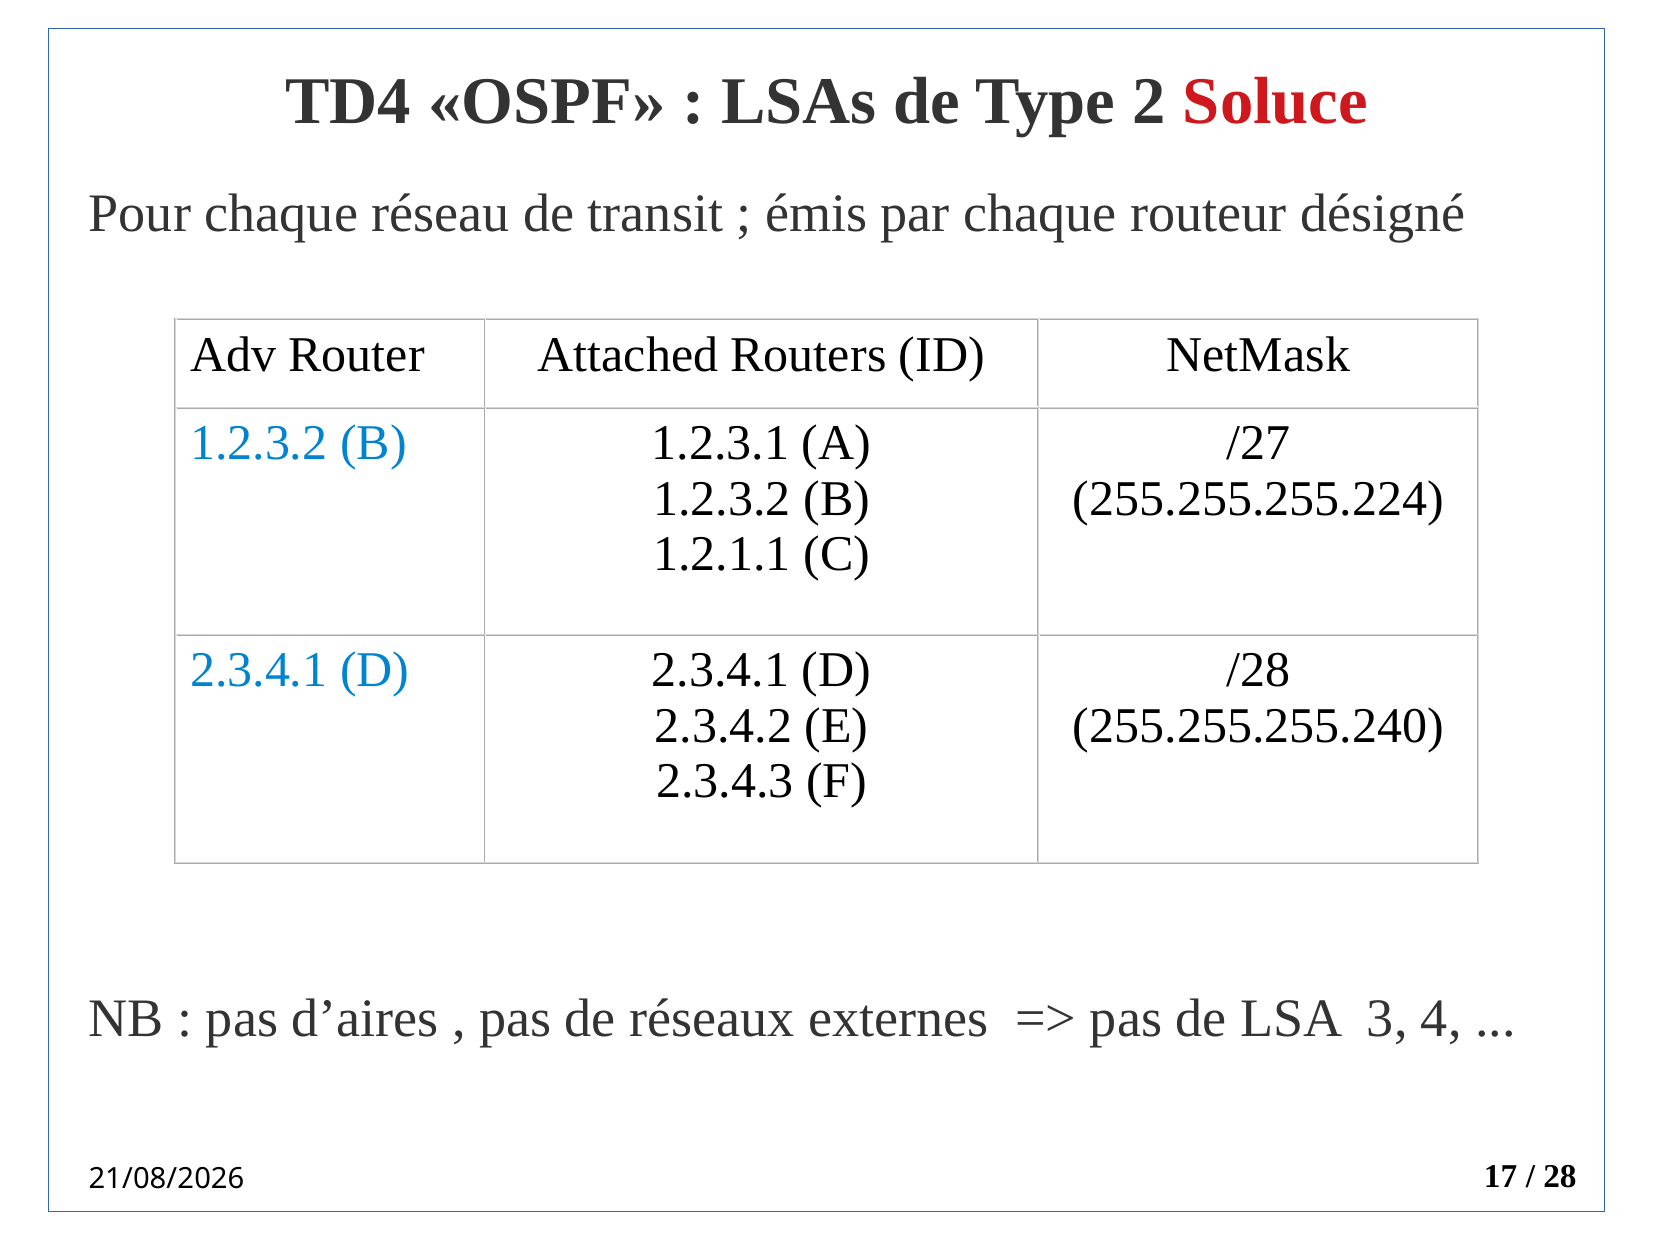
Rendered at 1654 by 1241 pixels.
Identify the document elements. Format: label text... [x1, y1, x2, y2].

table_cell /27 (255.255.255.224) [1040, 409, 1477, 634]
table_cell 1.2.3.1 (A) 1.2.3.2 (B) 1.2.1.1 (C) [486, 409, 1037, 634]
table_cell 2.3.4.1 (D) [177, 636, 484, 861]
table_cell 2.3.4.1 (D) 2.3.4.2 (E) 2.3.4.3 (F) [486, 636, 1037, 861]
table_header Attached Routers (ID) [486, 320, 1037, 406]
table_header NetMask [1040, 320, 1477, 406]
table_header Adv Router [177, 320, 484, 406]
table_cell /28 (255.255.255.240) [1040, 636, 1477, 861]
title TD4 «OSPF» : LSAs de Type 2 Soluce [88, 61, 1565, 142]
list Pour chaque réseau de transit ; émis par chaque routeur désigné NB : pas d’aires , pas de réseaux externes => pas de LSA 3, 4, ... [88, 183, 1565, 1123]
table_cell 1.2.3.2 (B) [177, 409, 484, 634]
